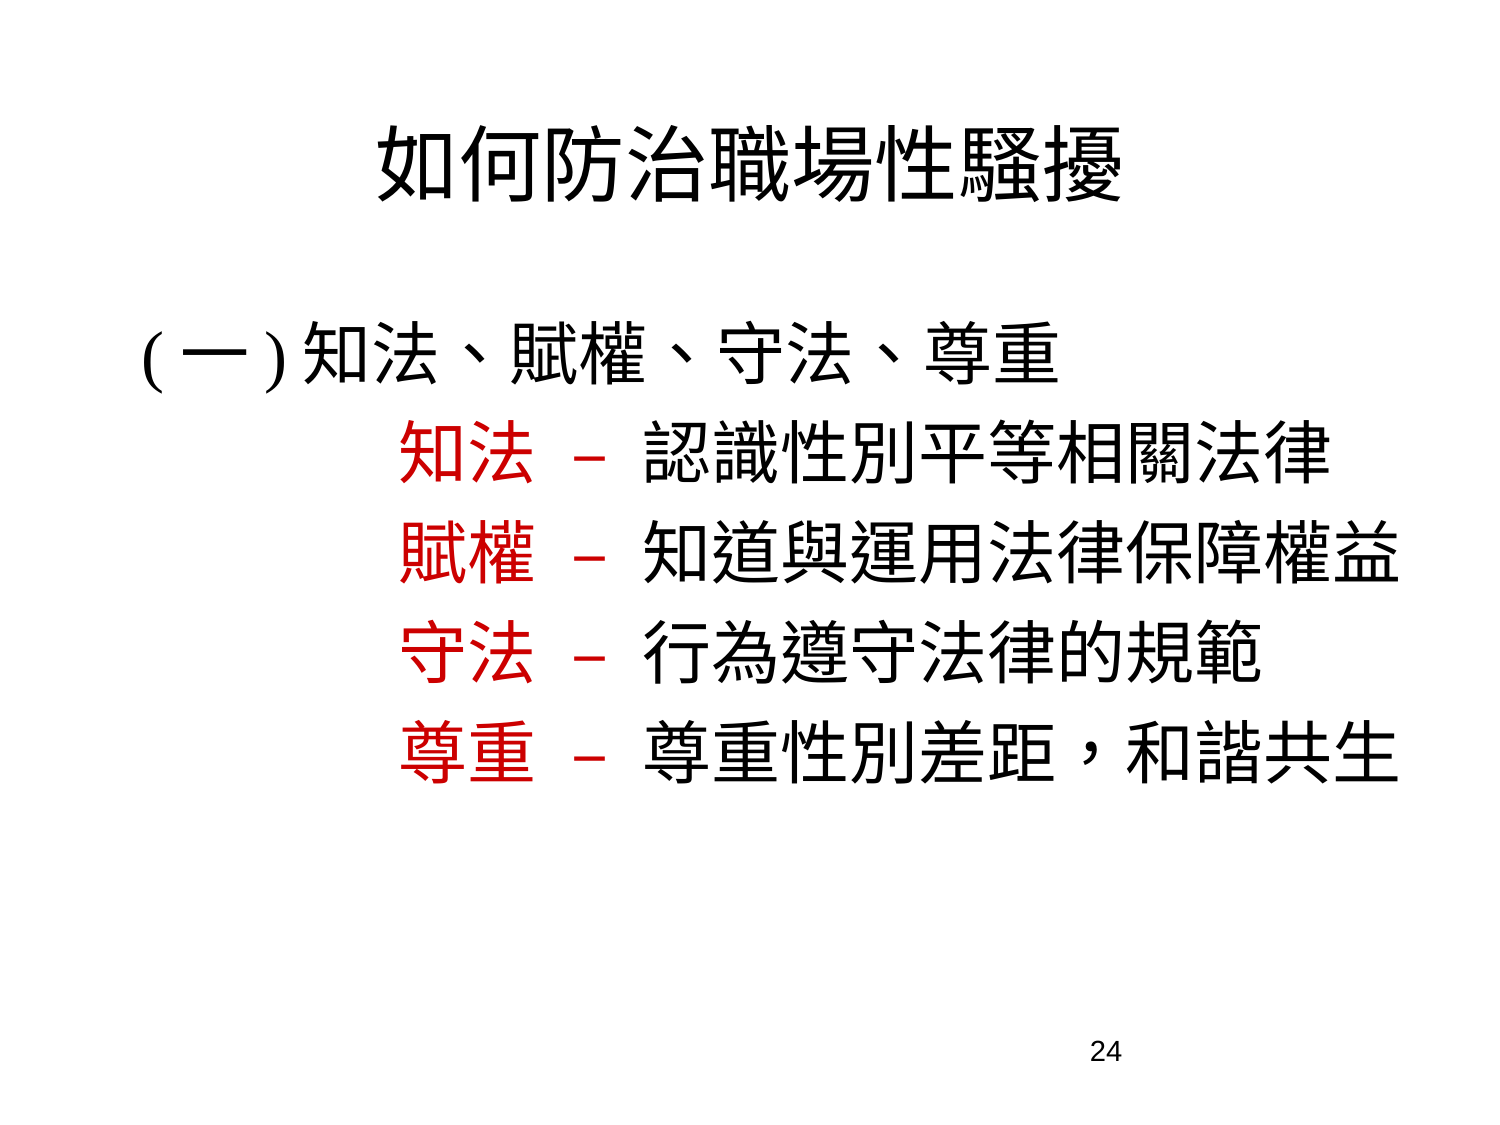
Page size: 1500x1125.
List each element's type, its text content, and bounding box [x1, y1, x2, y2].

text_box [1074, 1024, 1426, 1103]
title 如何防治職場性騷擾 [75, 45, 1426, 279]
list (一)知法、賦權、守法、尊重 知法 – 認識性別平等相關法律 賦權 – 知道與運用法律保障權益 守法 – 行為遵守法律的規範 尊重 – 尊重性別差距，和諧共生 [75, 302, 1426, 1005]
